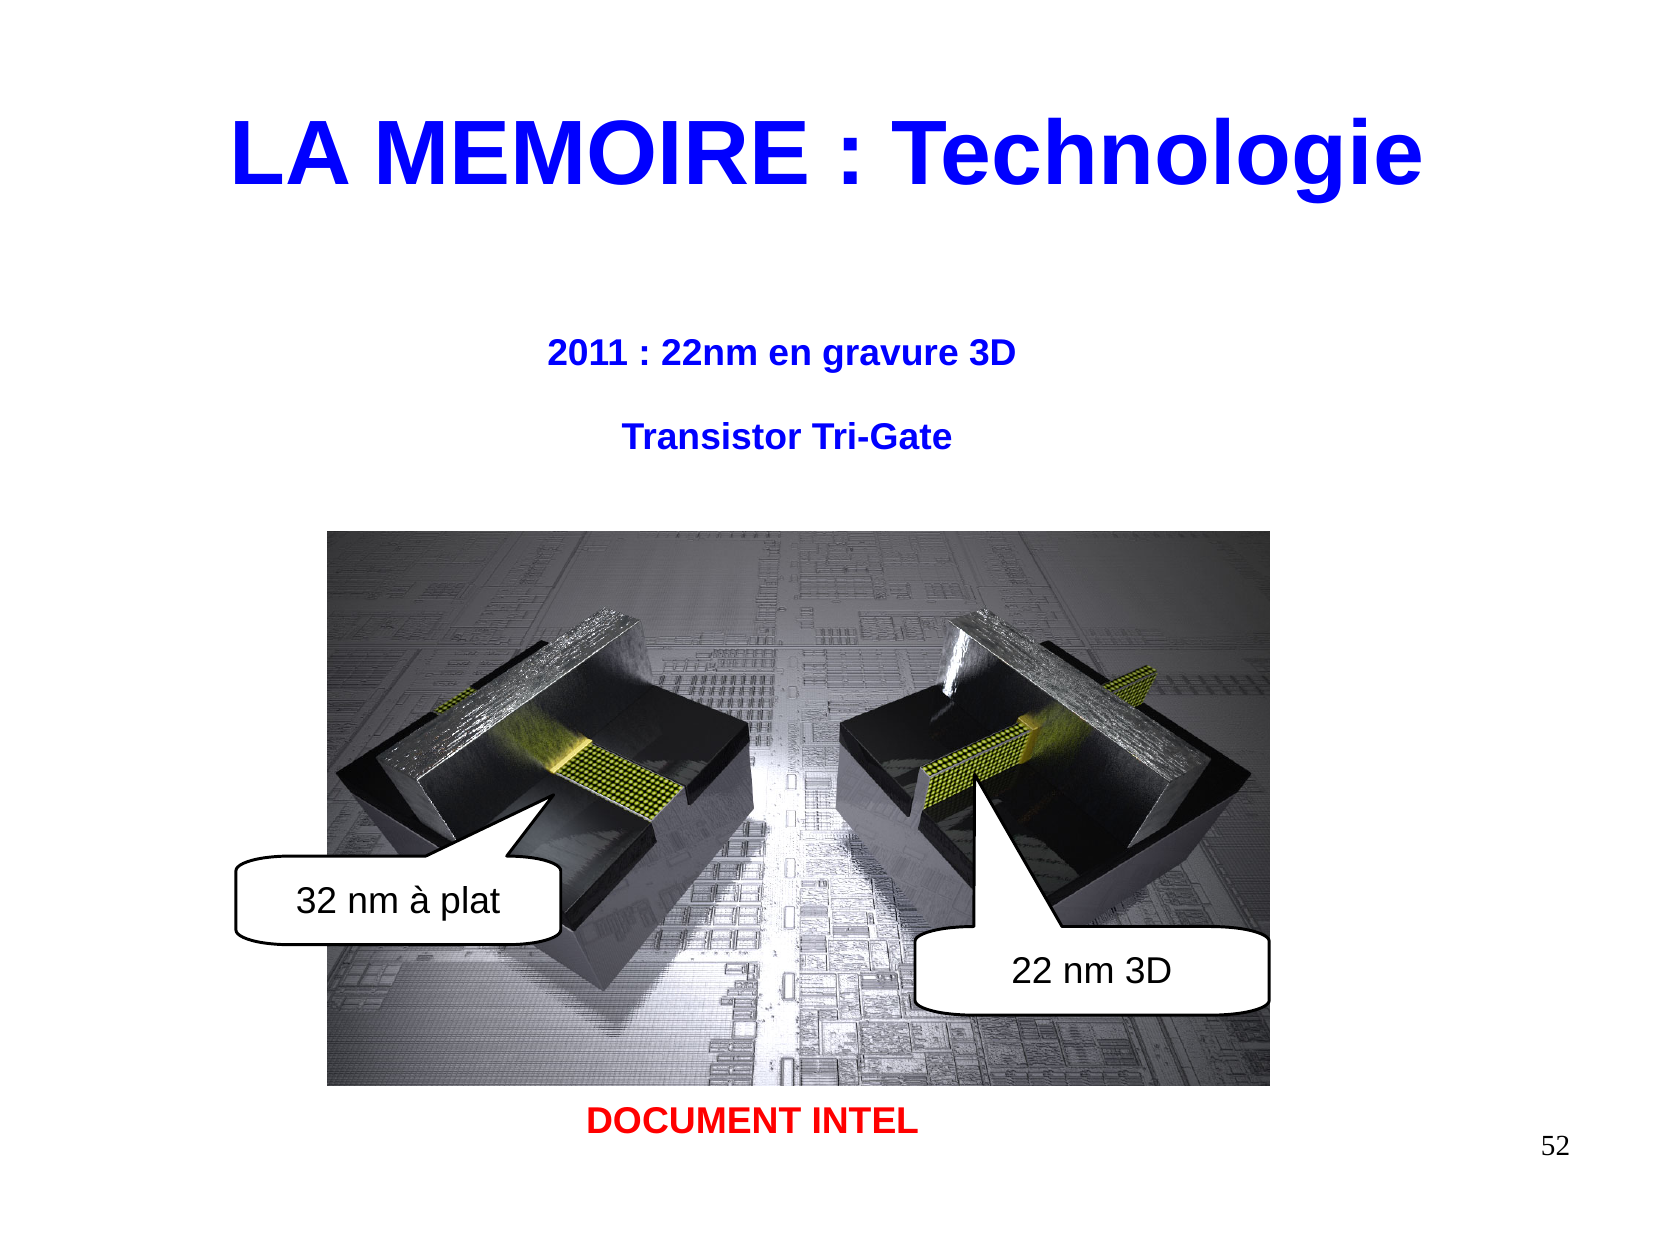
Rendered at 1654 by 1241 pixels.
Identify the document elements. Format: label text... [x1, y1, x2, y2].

text_box DOCUMENT INTEL [442, 1092, 1063, 1190]
text_box 32 nm à plat [235, 794, 561, 945]
title LA MEMOIRE : Technologie [0, 49, 1654, 257]
picture [327, 531, 1270, 1086]
text_box 2011 : 22nm en gravure 3D Transistor Tri-Gate [206, 324, 1359, 470]
text_box 22 nm 3D [915, 774, 1270, 1016]
